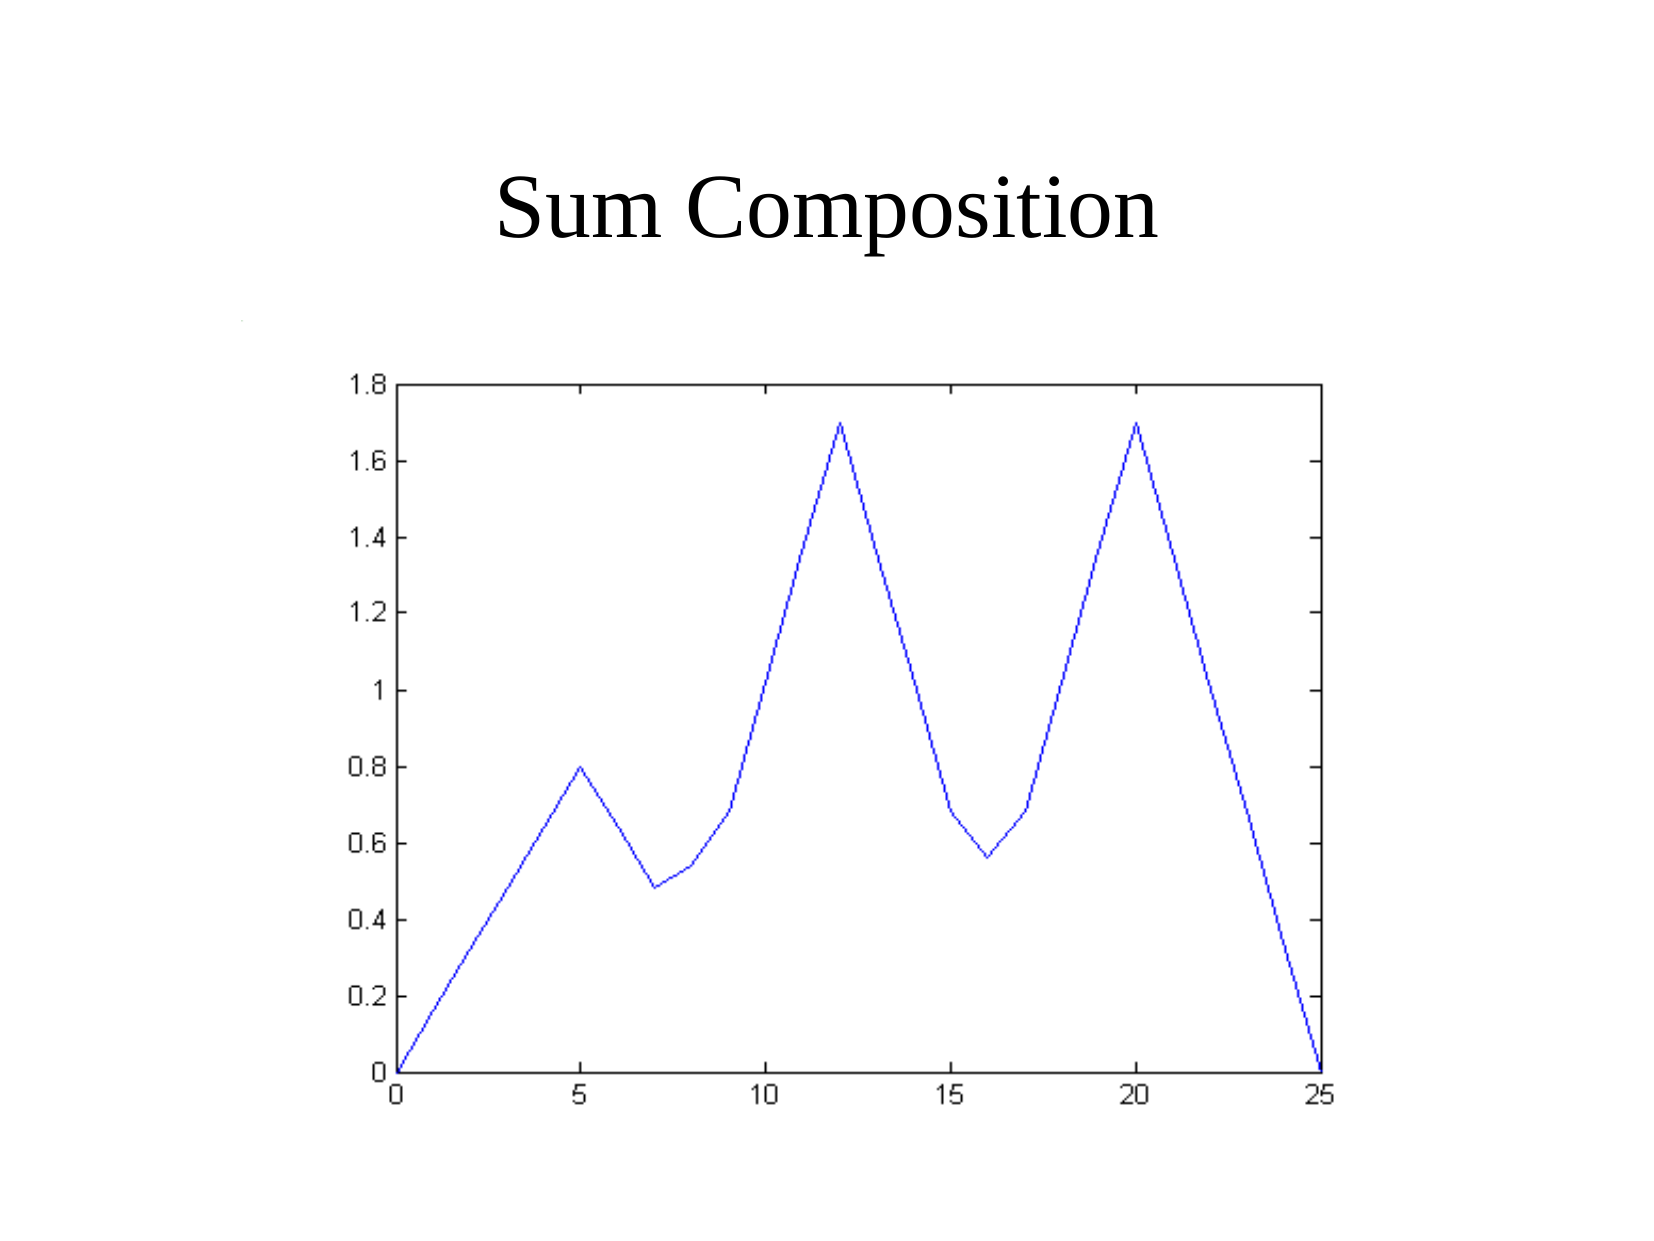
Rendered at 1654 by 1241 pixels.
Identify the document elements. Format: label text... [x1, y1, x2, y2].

chart [241, 320, 1434, 1165]
title Sum Composition [121, 102, 1534, 311]
